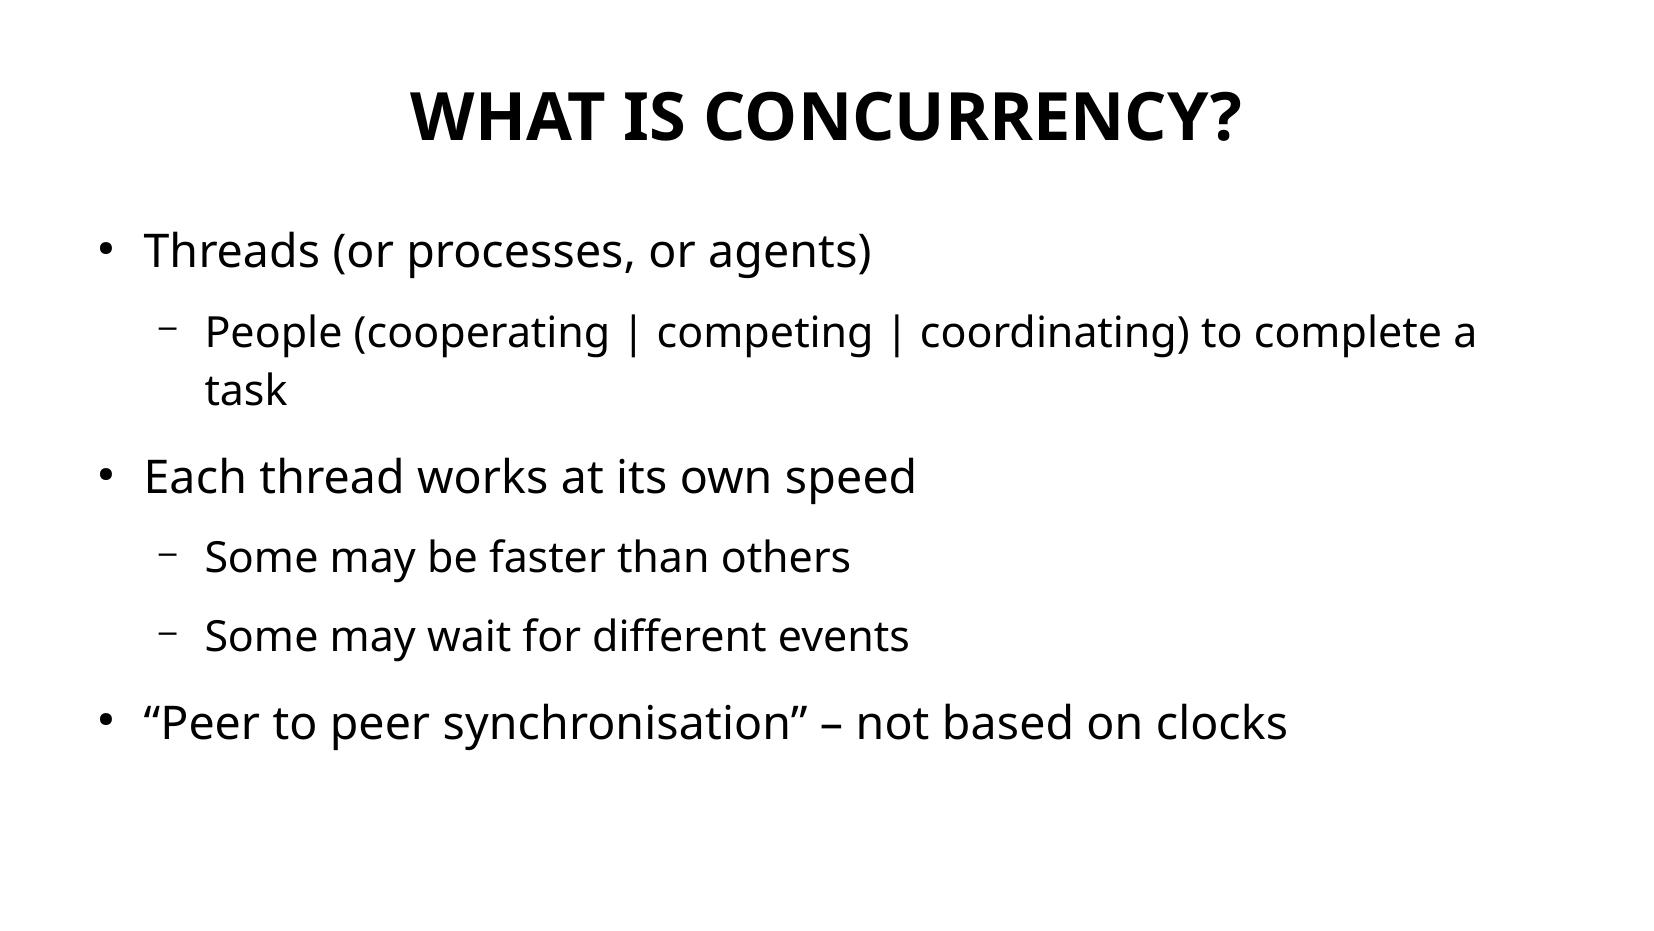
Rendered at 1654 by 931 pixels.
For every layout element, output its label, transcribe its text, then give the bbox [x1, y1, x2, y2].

list Threads (or processes, or agents) People (cooperating | competing | coordinating) to complete a task Each thread works at its own speed Some may be faster than others Some may wait for different events “Peer to peer synchronisation” – not based on clocks [82, 217, 1571, 757]
title WHAT IS CONCURRENCY? [82, 36, 1571, 193]
